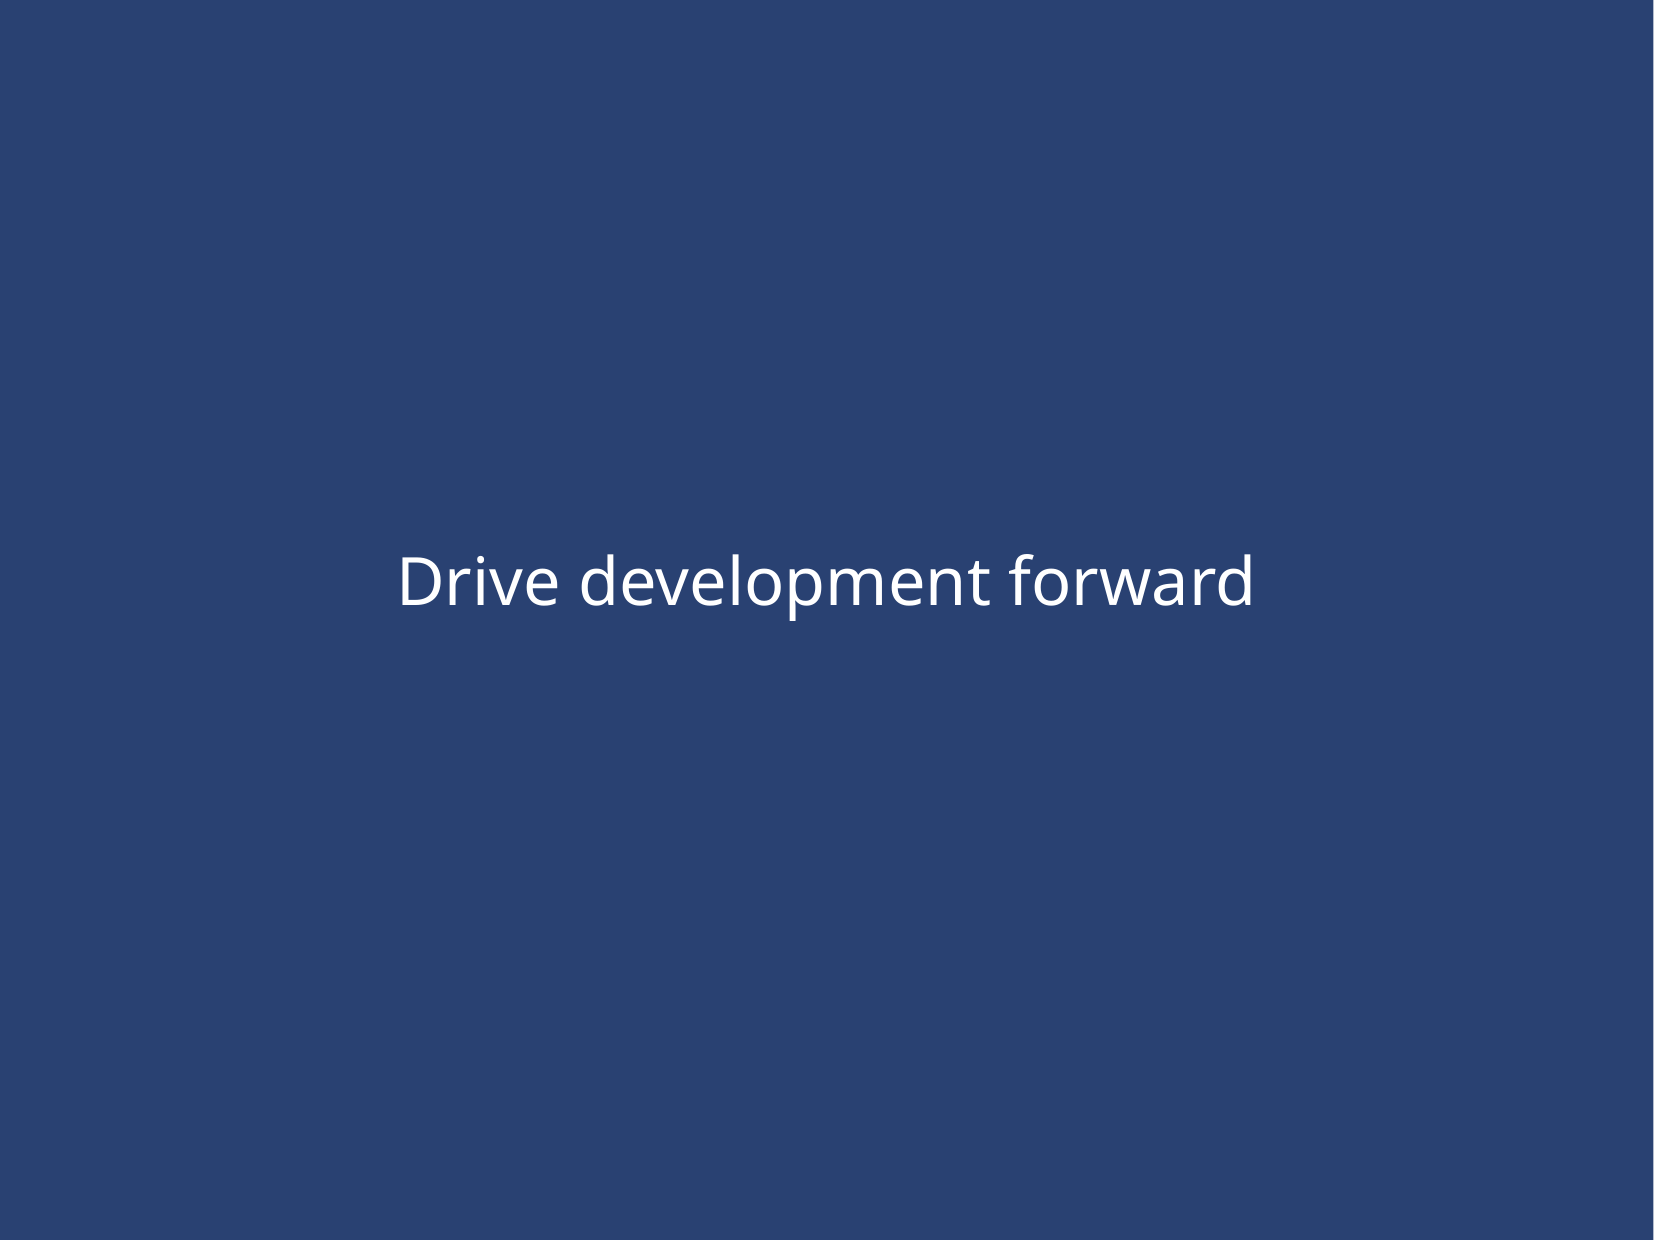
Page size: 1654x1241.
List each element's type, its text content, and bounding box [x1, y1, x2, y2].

subtitle Drive development forward [82, 56, 1571, 1102]
